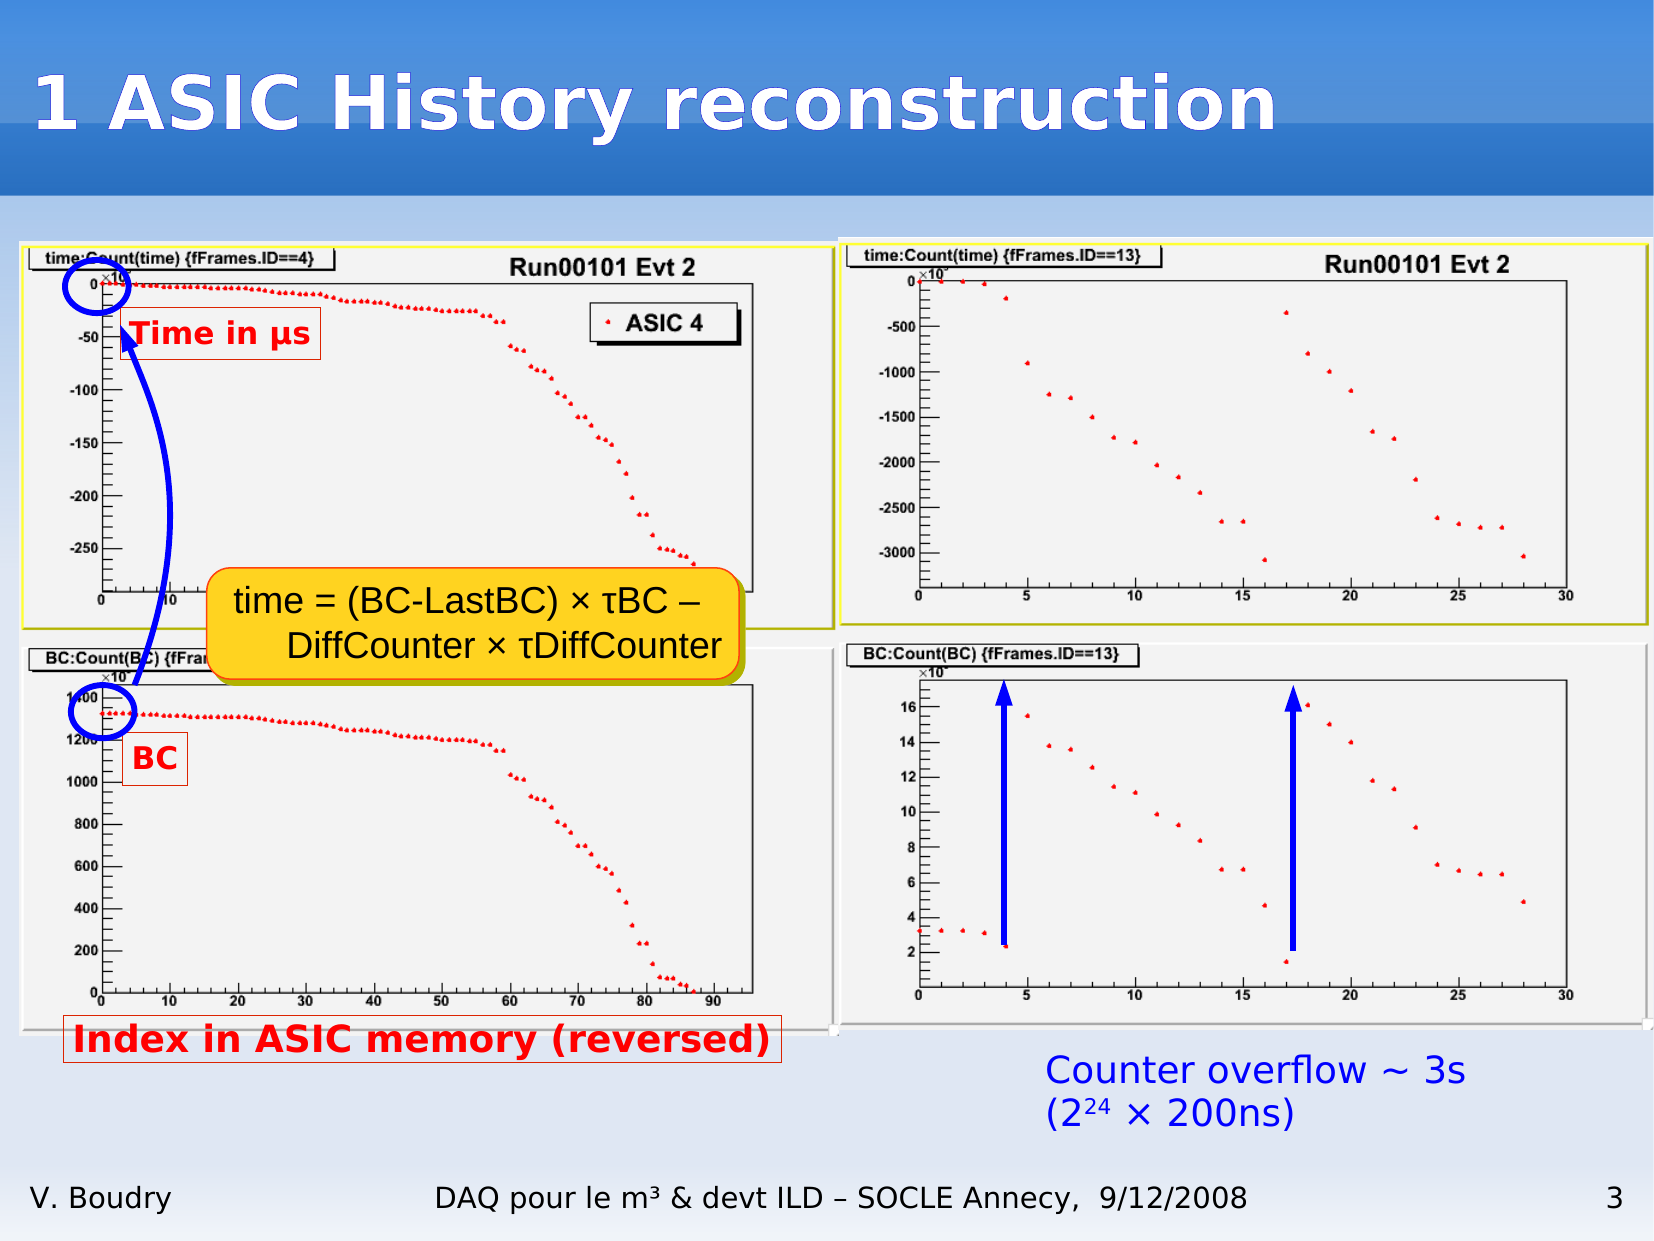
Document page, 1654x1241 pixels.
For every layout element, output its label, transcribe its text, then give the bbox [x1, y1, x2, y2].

text_box Time in μs [120, 337, 130, 360]
title 1 ASIC History reconstruction [29, 0, 1654, 208]
text_box Counter overflow ~ 3s (224 × 200ns) [1027, 1038, 1485, 1147]
text_box Time in μs [120, 307, 320, 360]
text_box time = (BC-LastBC) × τBC – DiffCounter × τDiffCounter [206, 567, 740, 680]
text_box BC [122, 732, 188, 786]
picture [0, 0, 1654, 1241]
text_box Index in ASIC memory (reversed) [63, 1015, 782, 1063]
